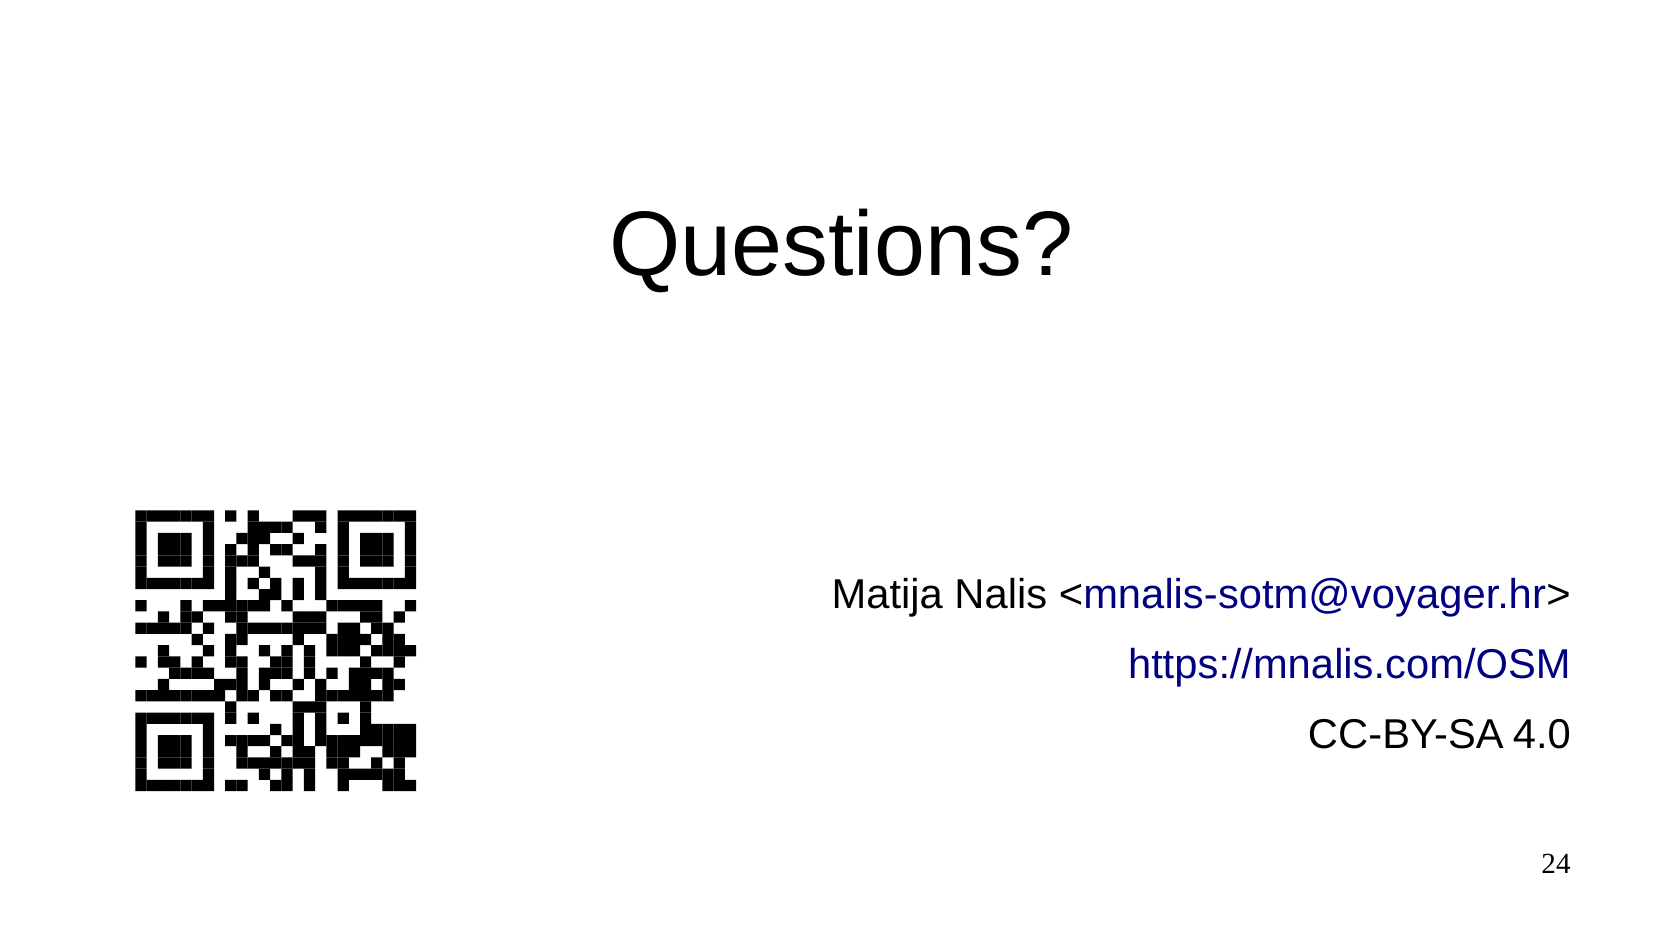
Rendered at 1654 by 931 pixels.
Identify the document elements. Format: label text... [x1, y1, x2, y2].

subtitle Questions? [112, 37, 1571, 451]
picture [112, 487, 440, 815]
text_box Matija Nalis <mnalis-sotm@voyager.hr> https://mnalis.com/OSM CC-BY-SA 4.0 [442, 472, 1571, 758]
